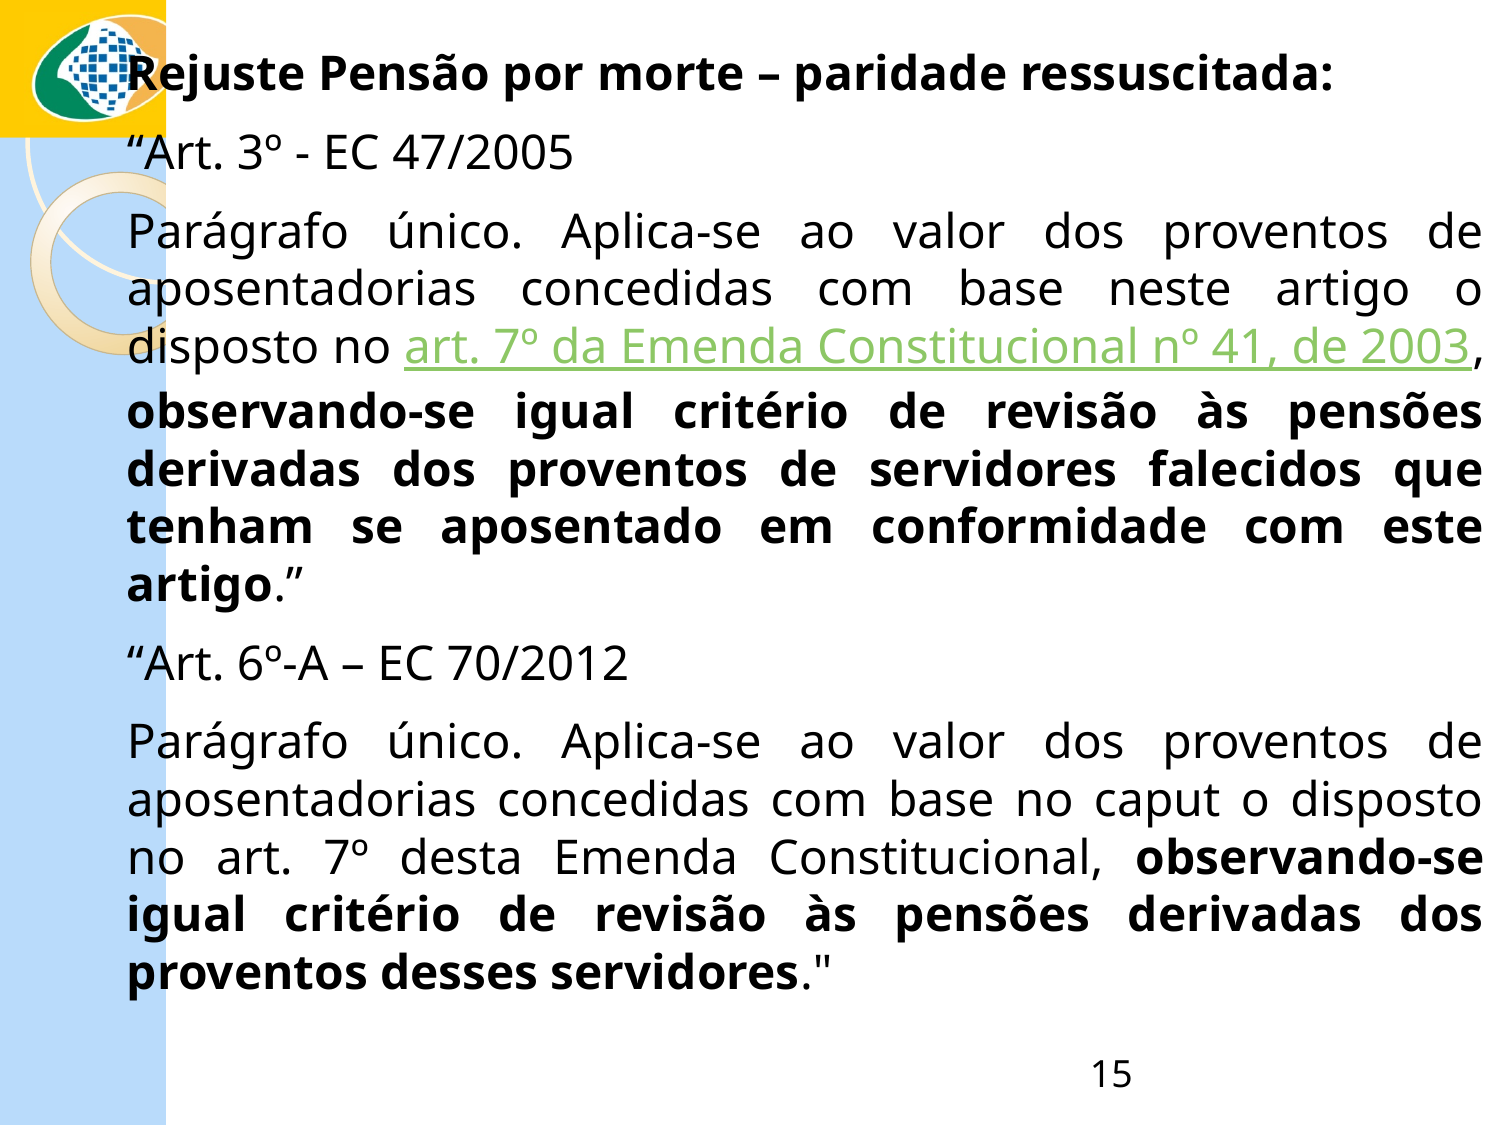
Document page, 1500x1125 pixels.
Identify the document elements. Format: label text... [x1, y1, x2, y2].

slide_number <número> [1074, 1042, 1425, 1103]
title [76, 0, 1500, 102]
list Rejuste Pensão por morte – paridade ressuscitada: “Art. 3º - EC 47/2005 Parágrafo único. Aplica-se ao valor dos proventos de aposentadorias concedidas com base neste artigo o disposto no art. 7º da Emenda Constitucional nº 41, de 2003, observando-se igual critério de revisão às pensões derivadas dos proventos de servidores falecidos que tenham se aposentado em conformidade com este artigo.” “Art. 6º-A – EC 70/2012 Parágrafo único. Aplica-se ao valor dos proventos de aposentadorias concedidas com base no caput o disposto no art. 7º desta Emenda Constitucional, observando-se igual critério de revisão às pensões derivadas dos proventos desses servidores." [112, 35, 1500, 1070]
picture [24, 12, 112, 125]
